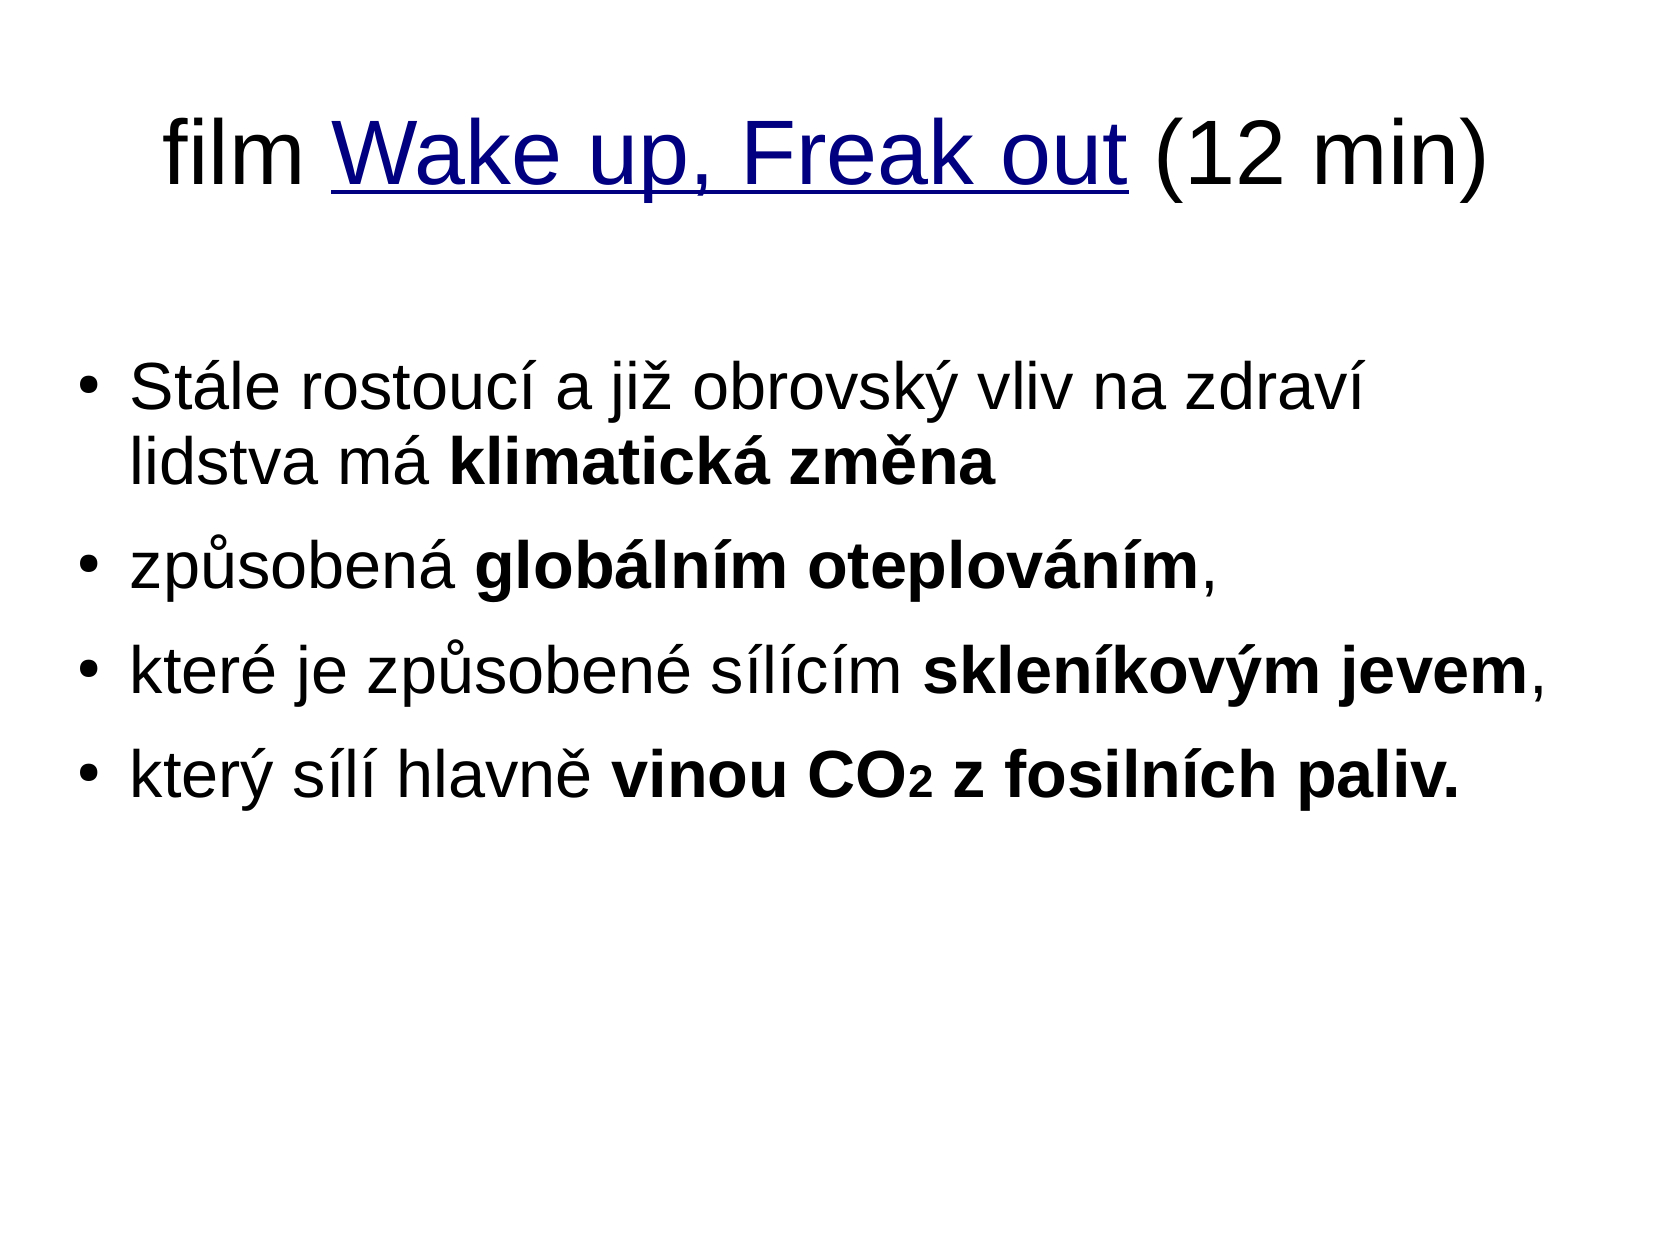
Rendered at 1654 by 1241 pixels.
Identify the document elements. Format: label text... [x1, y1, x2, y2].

list Stále rostoucí a již obrovský vliv na zdraví lidstva má klimatická změna způsobená globálním oteplováním, které je způsobené sílícím skleníkovým jevem, který sílí hlavně vinou CO2 z fosilních paliv. [59, 349, 1571, 1170]
title film Wake up, Freak out (12 min) [82, 49, 1571, 257]
